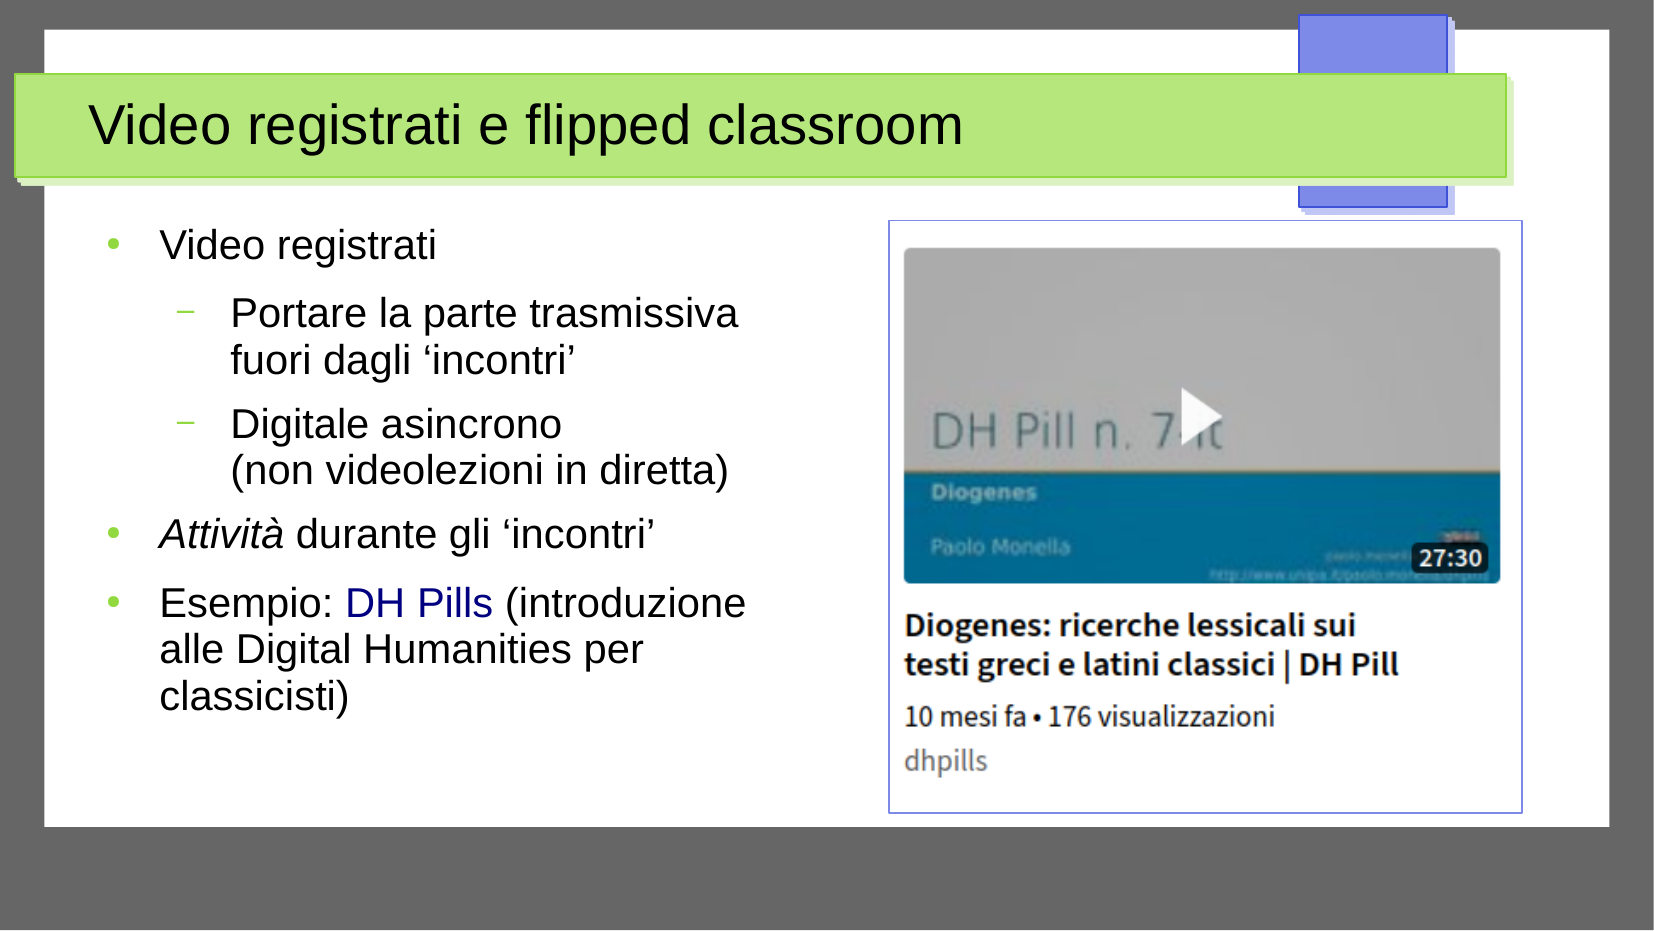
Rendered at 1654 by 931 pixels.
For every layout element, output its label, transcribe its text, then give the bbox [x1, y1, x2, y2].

title Video registrati e flipped classroom [88, 73, 1506, 178]
picture [889, 221, 1521, 813]
list Video registrati Portare la parte trasmissiva fuori dagli ‘incontri’ Digitale asincrono (non videolezioni in diretta) Attività durante gli ‘incontri’ Esempio: DH Pills (introduzione alle Digital Humanities per classicisti) [88, 221, 809, 813]
